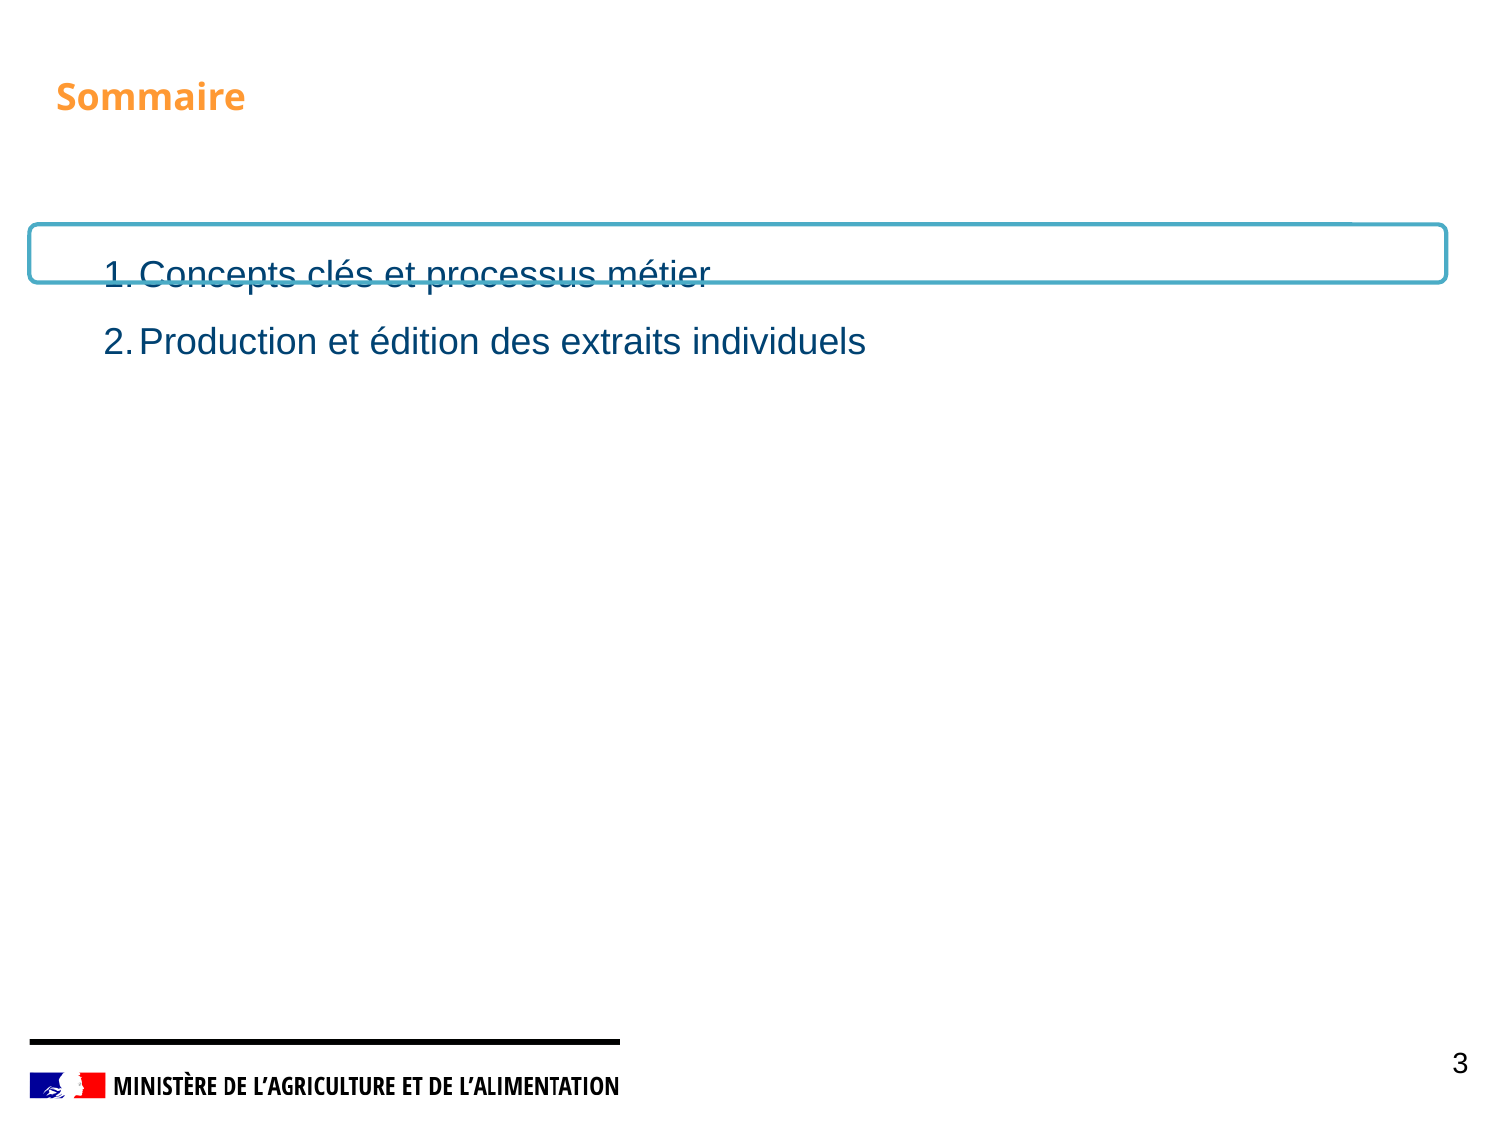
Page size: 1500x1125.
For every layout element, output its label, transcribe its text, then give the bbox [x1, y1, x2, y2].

text_box Concepts clés et processus métier Production et édition des extraits individuels [88, 227, 1444, 280]
text_box Concepts clés et processus métier Production et édition des extraits individuels [88, 219, 1458, 456]
picture [29, 1039, 620, 1099]
text_box Sommaire [41, 42, 1458, 149]
